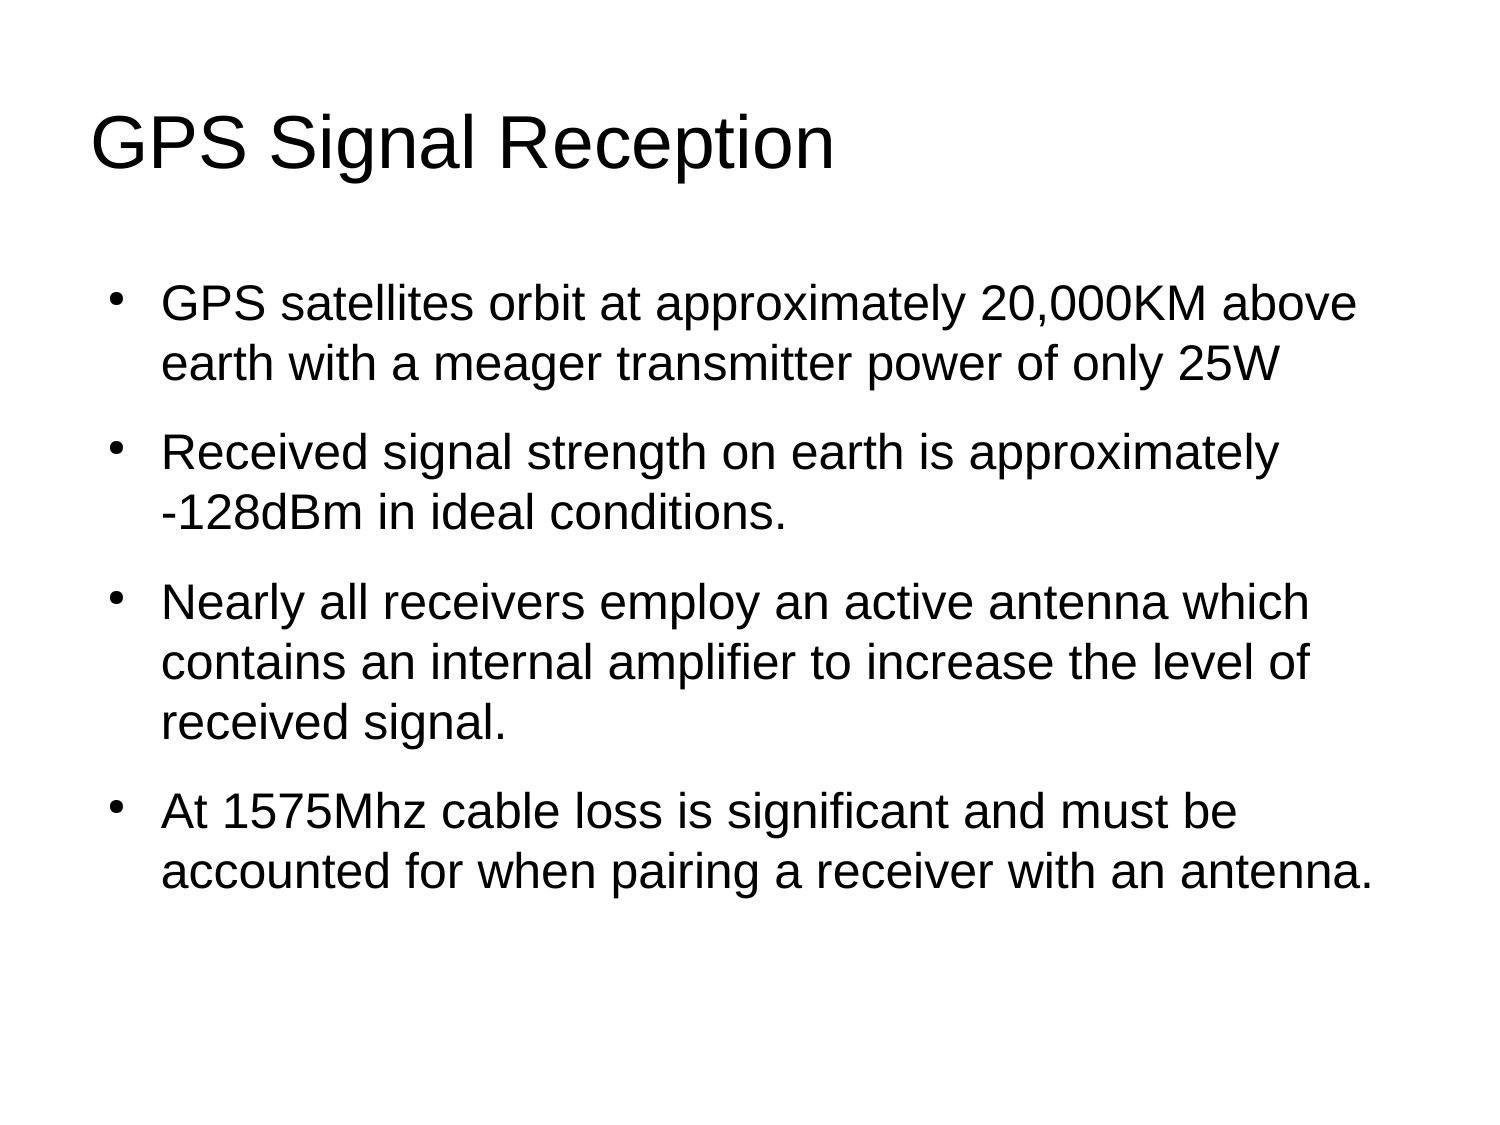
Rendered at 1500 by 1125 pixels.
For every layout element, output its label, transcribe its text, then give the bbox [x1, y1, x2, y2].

list GPS satellites orbit at approximately 20,000KM above earth with a meager transmitter power of only 25W Received signal strength on earth is approximately -128dBm in ideal conditions. Nearly all receivers employ an active antenna which contains an internal amplifier to increase the level of received signal. At 1575Mhz cable loss is significant and must be accounted for when pairing a receiver with an antenna. [75, 262, 1425, 1005]
title GPS Signal Reception [75, 45, 1425, 233]
